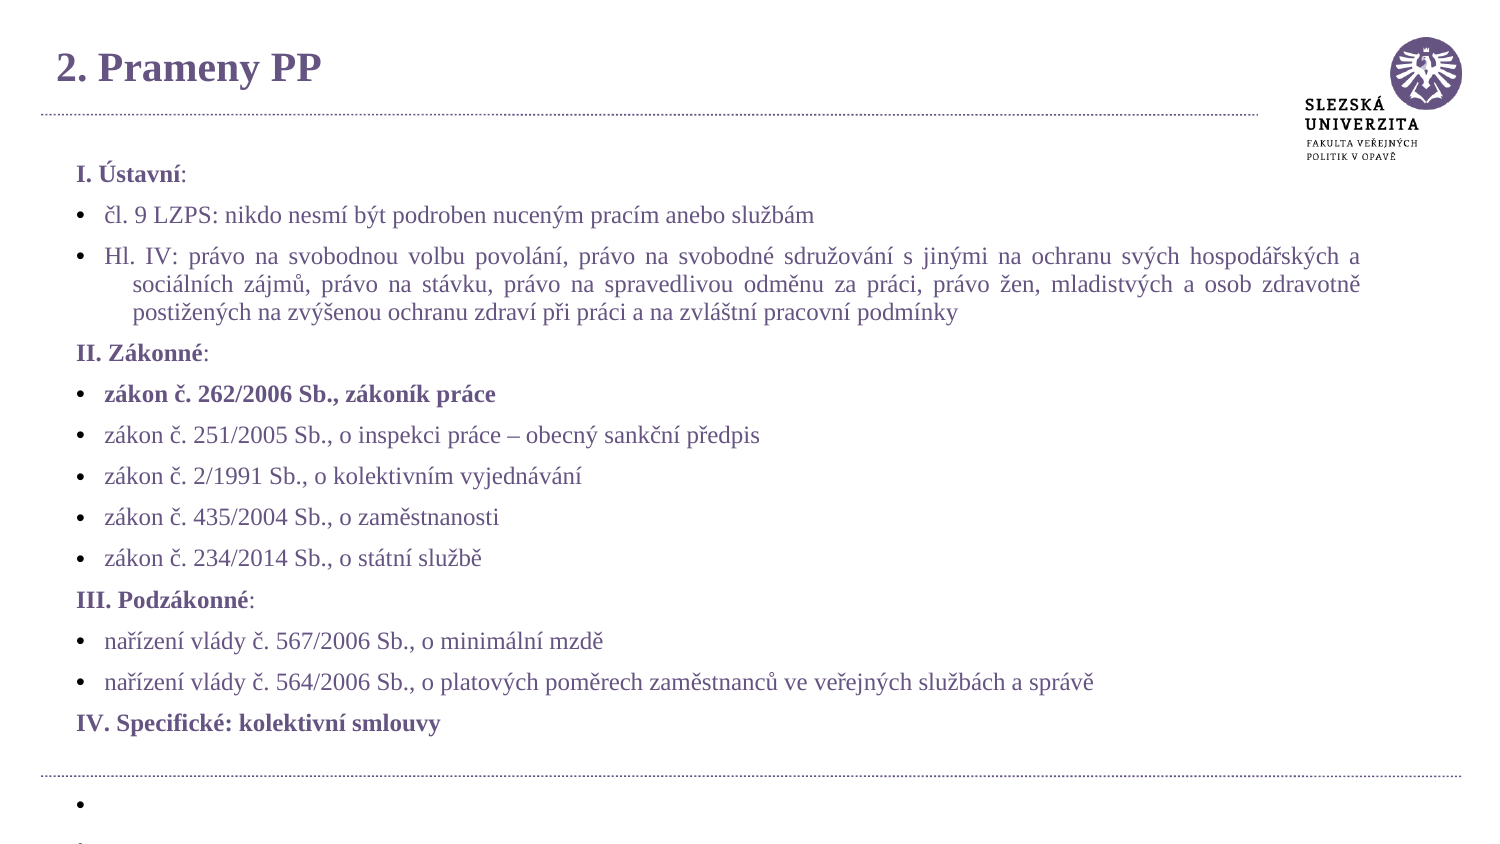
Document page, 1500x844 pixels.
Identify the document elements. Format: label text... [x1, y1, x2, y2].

text_box I. Ústavní: čl. 9 LZPS: nikdo nesmí být podroben nuceným pracím anebo službám Hl. IV: právo na svobodnou volbu povolání, právo na svobodné sdružování s jinými na ochranu svých hospodářských a sociálních zájmů, právo na stávku, právo na spravedlivou odměnu za práci, právo žen, mladistvých a osob zdravotně postižených na zvýšenou ochranu zdraví při práci a na zvláštní pracovní podmínky II. Zákonné: zákon č. 262/2006 Sb., zákoník práce zákon č. 251/2005 Sb., o inspekci práce – obecný sankční předpis zákon č. 2/1991 Sb., o kolektivním vyjednávání zákon č. 435/2004 Sb., o zaměstnanosti zákon č. 234/2014 Sb., o státní službě III. Podzákonné: nařízení vlády č. 567/2006 Sb., o minimální mzdě nařízení vlády č. 564/2006 Sb., o platových poměrech zaměstnanců ve veřejných službách a správě IV. Specifické: kolektivní smlouvy [61, 152, 1382, 775]
title 2. Prameny PP [41, 32, 1220, 116]
